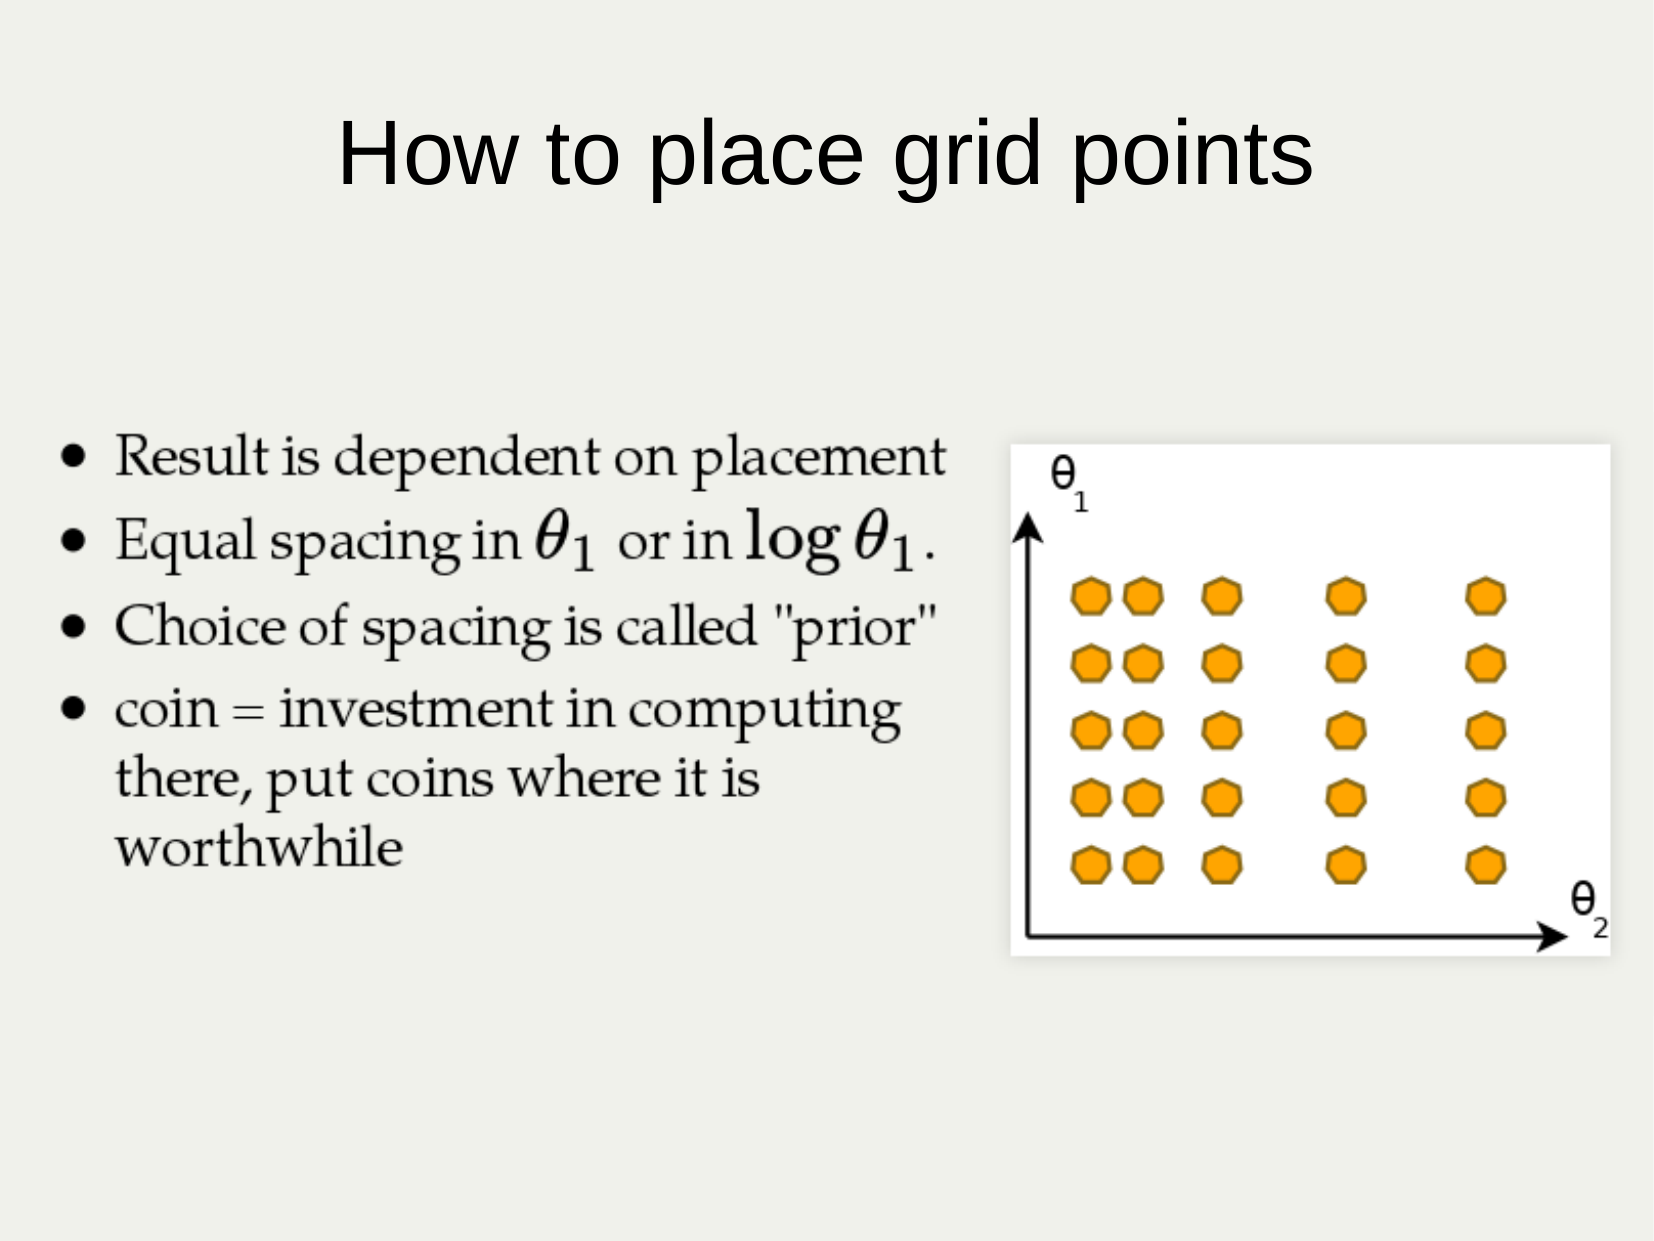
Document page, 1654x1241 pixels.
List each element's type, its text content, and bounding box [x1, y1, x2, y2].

title How to place grid points [82, 49, 1571, 257]
picture [0, 0, 1654, 1241]
